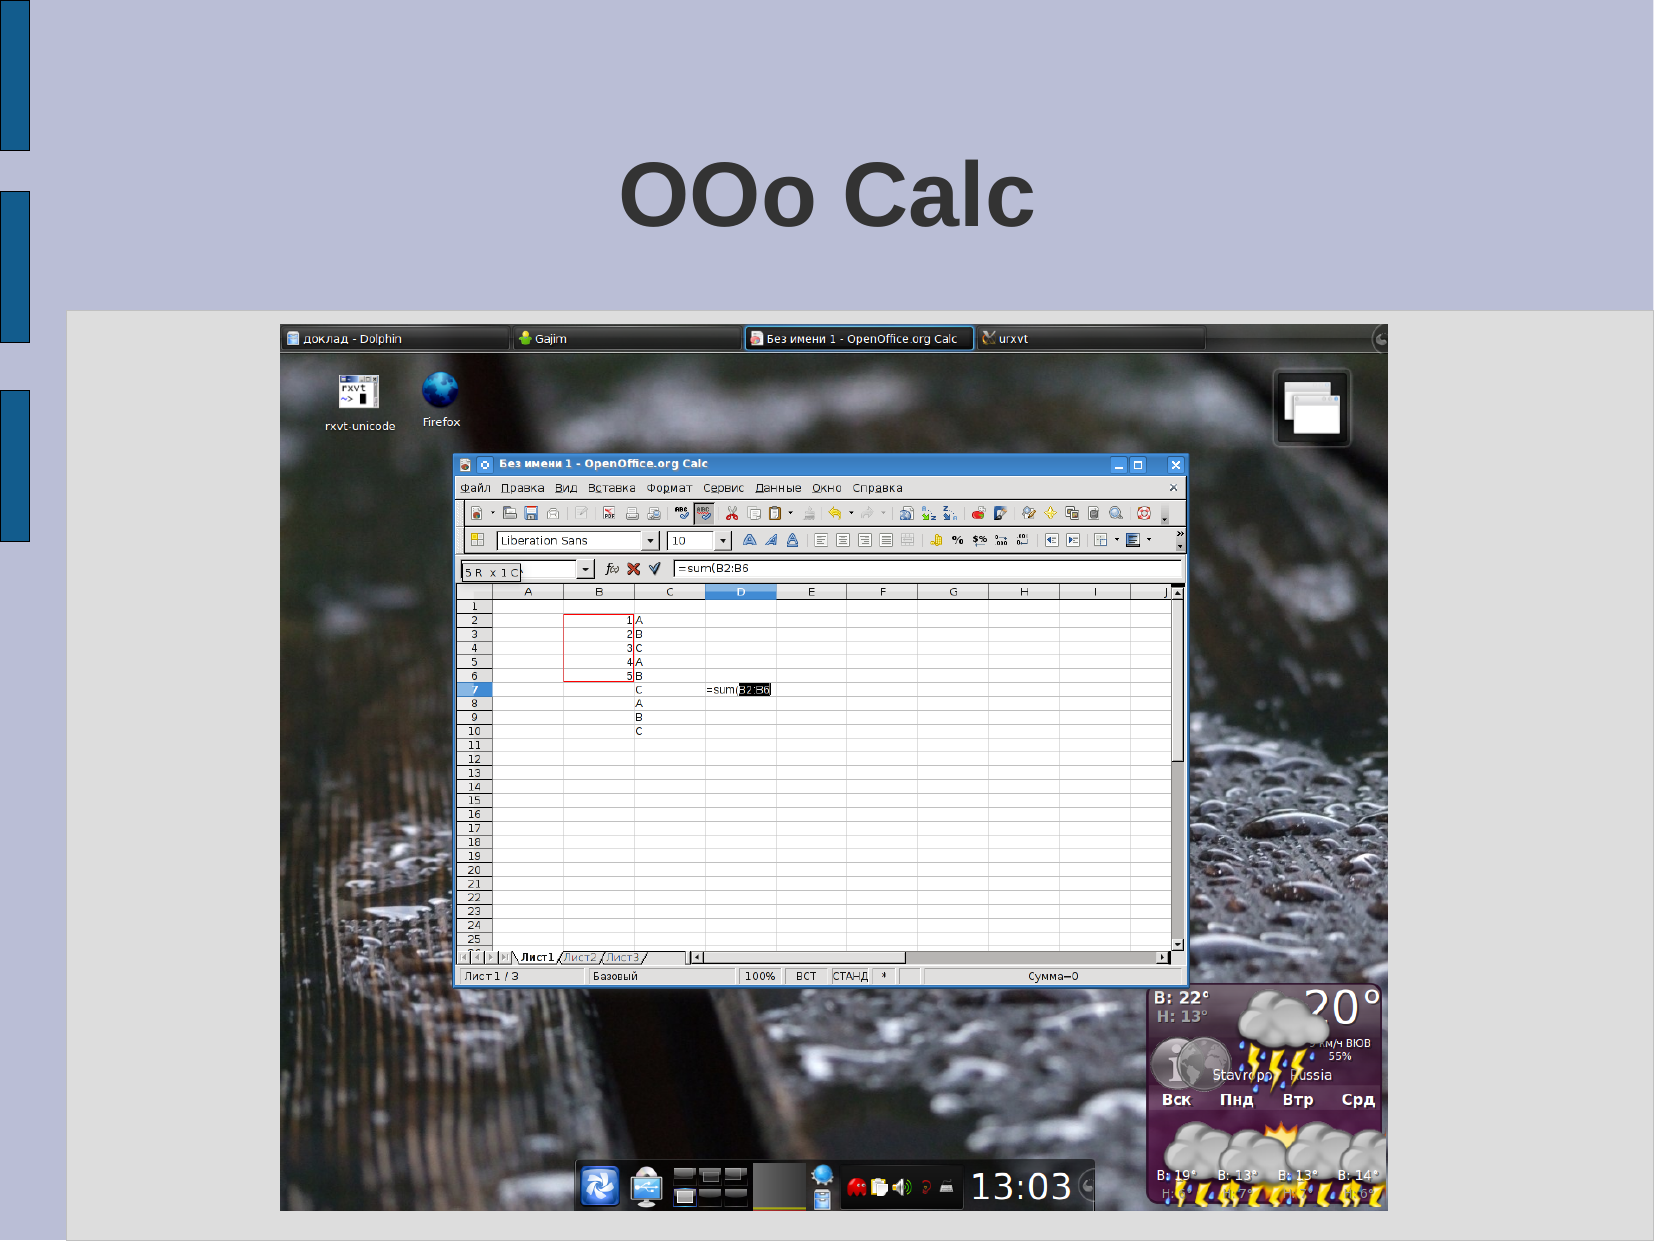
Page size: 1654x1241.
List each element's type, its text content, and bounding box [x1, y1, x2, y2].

title OOo Calc [121, 98, 1534, 291]
picture [280, 324, 1388, 1211]
